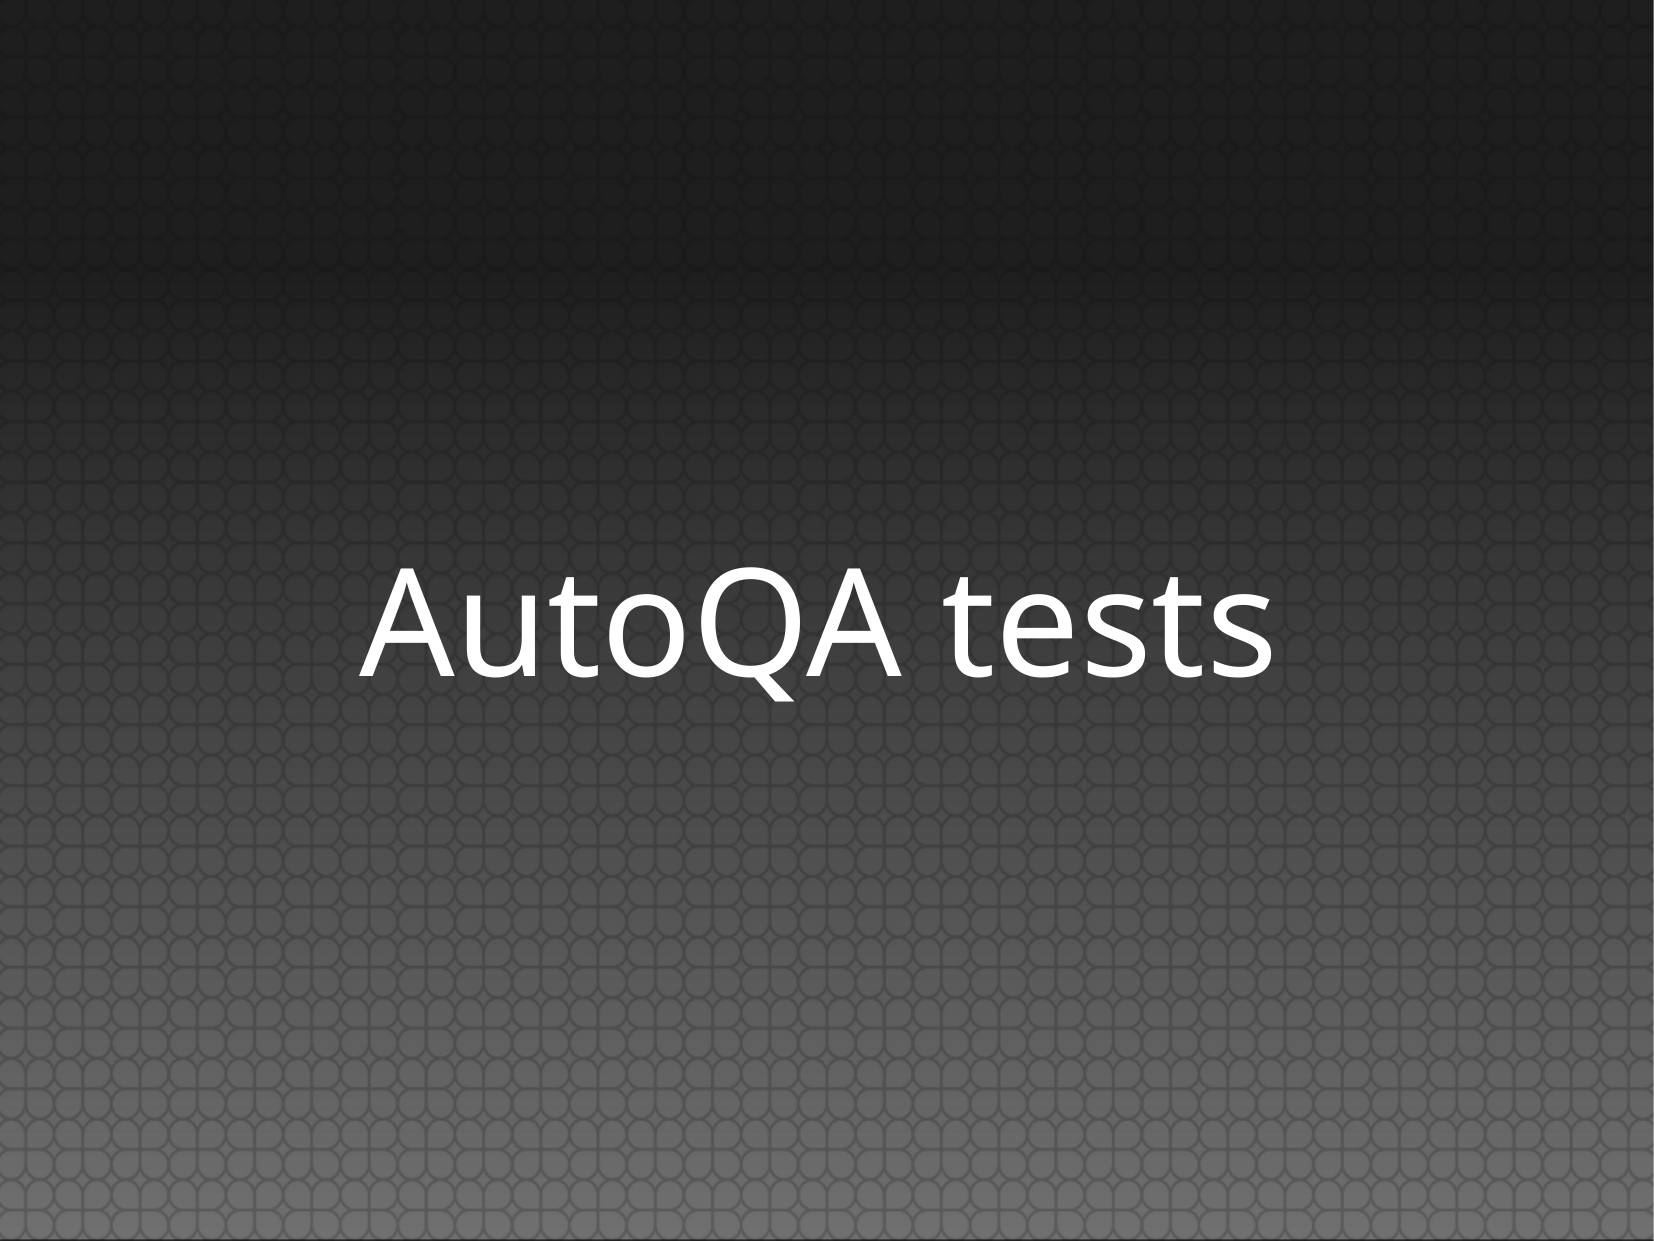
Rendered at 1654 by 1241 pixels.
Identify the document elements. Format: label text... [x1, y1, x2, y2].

title AutoQA tests [75, 525, 1564, 713]
picture [0, 0, 1654, 1241]
